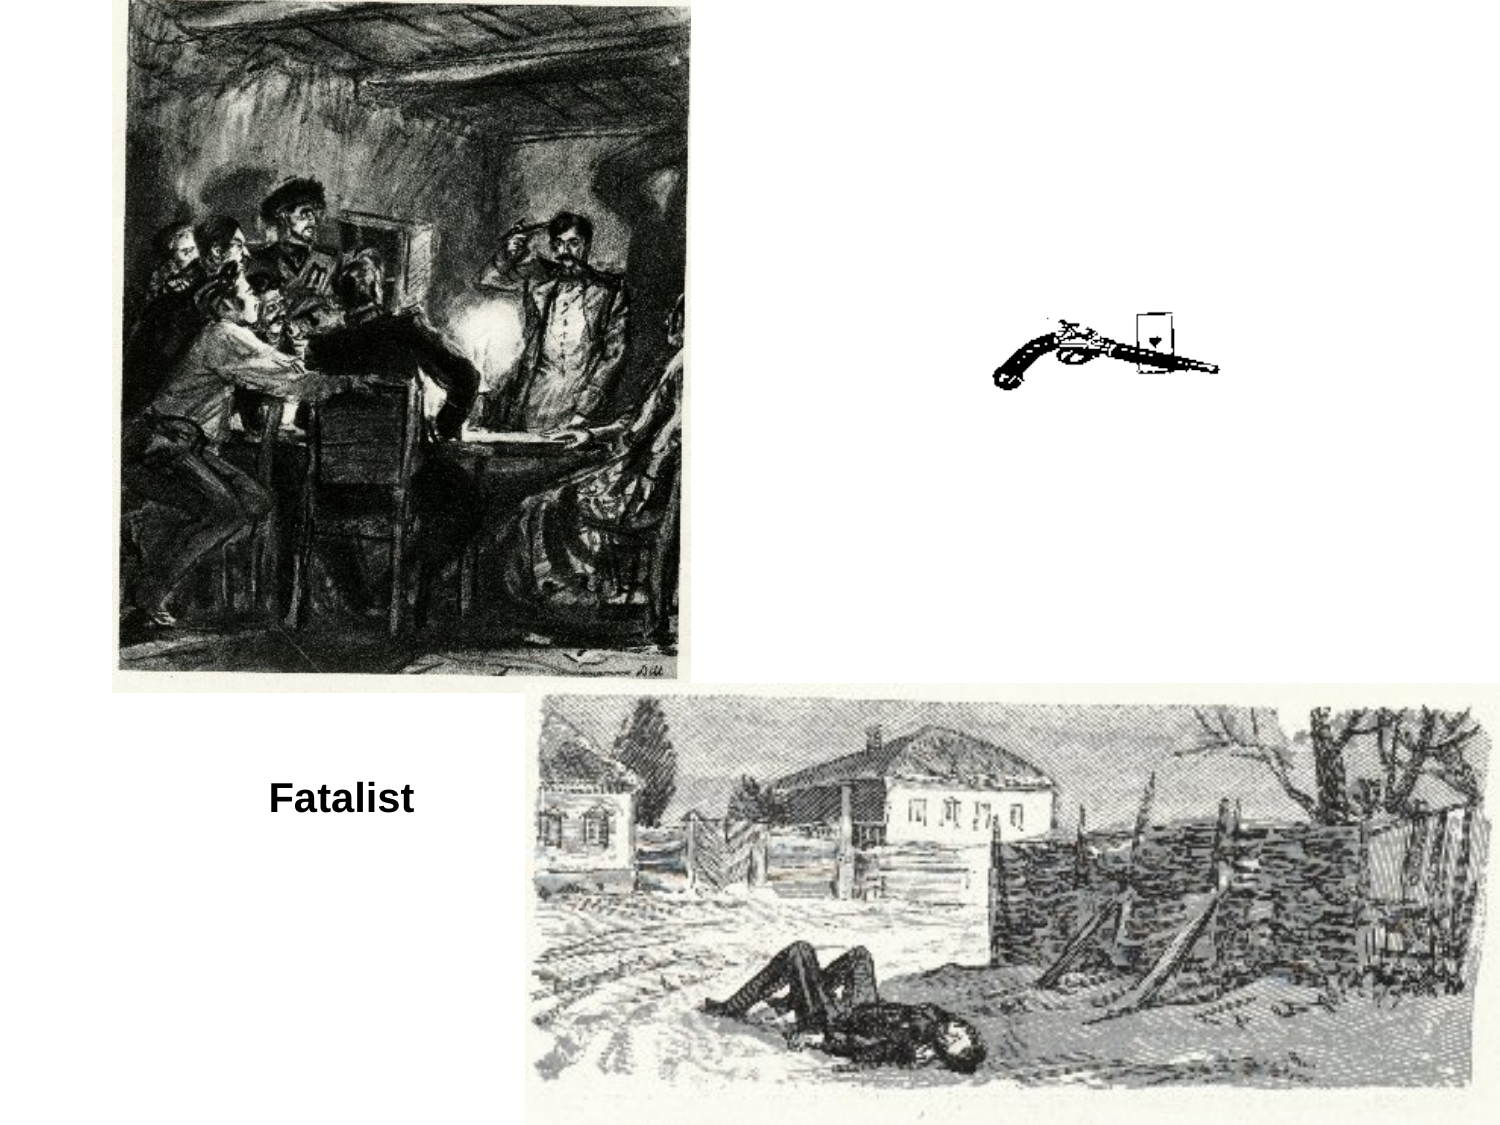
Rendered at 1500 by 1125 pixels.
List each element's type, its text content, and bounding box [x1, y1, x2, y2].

picture [750, 243, 1465, 475]
picture [112, 0, 1500, 1125]
text_box Fatalist [253, 763, 490, 829]
